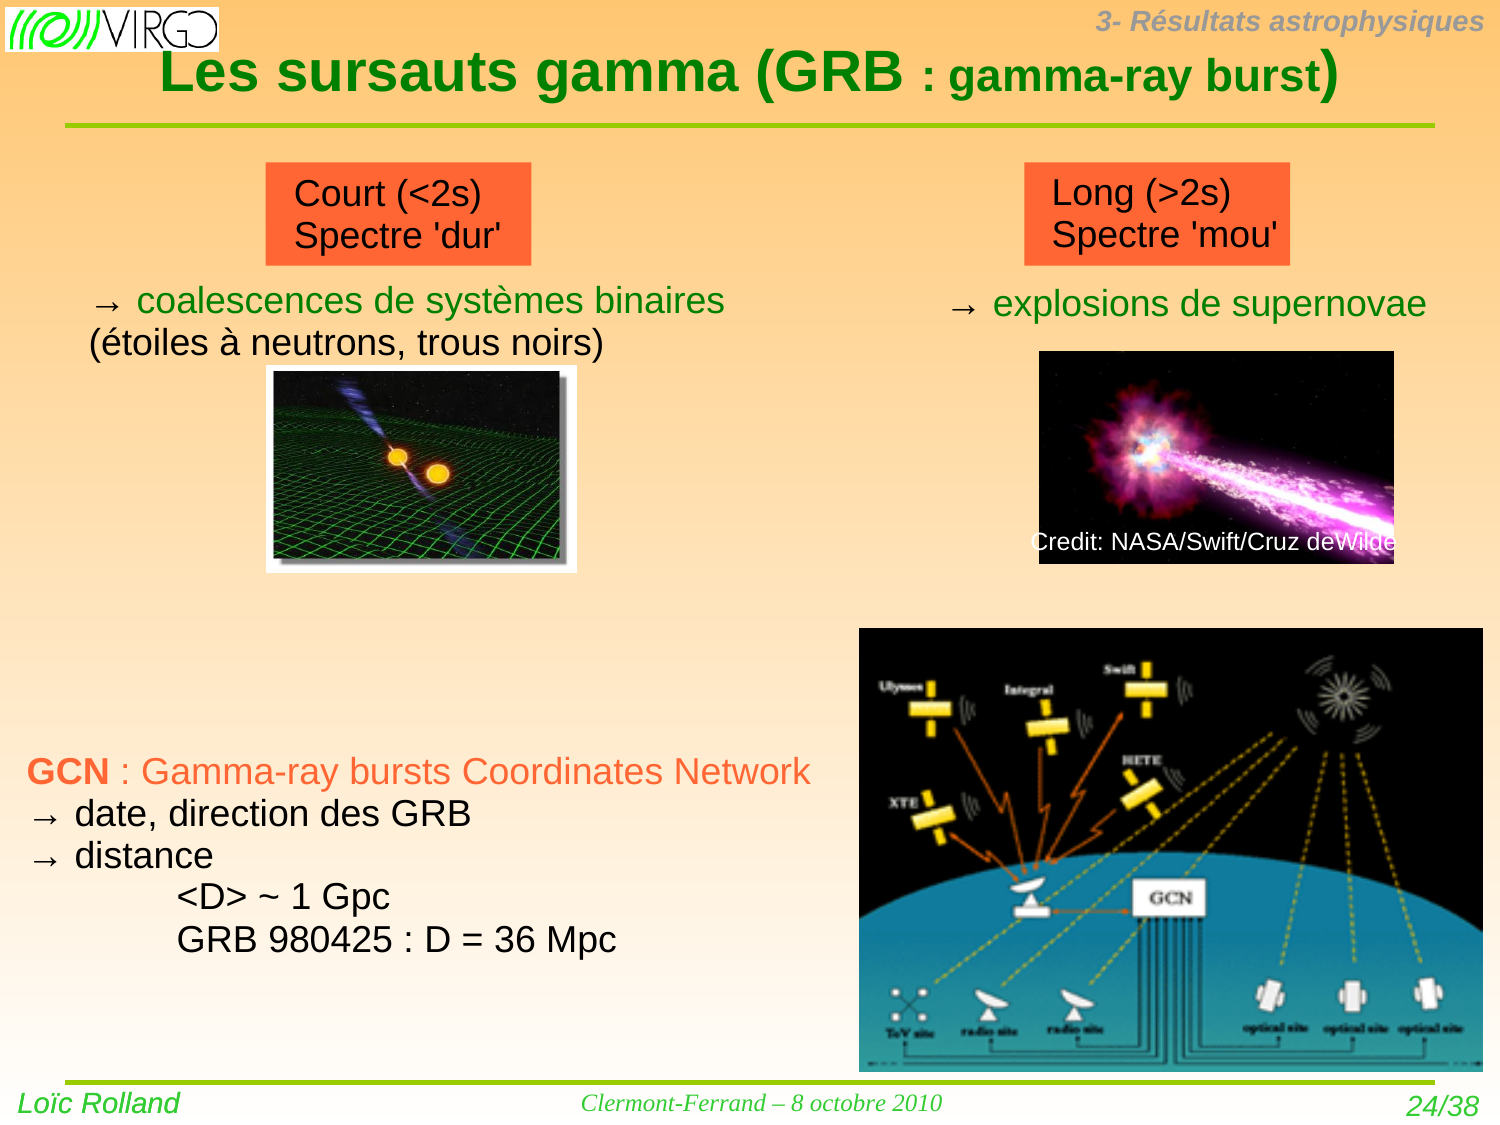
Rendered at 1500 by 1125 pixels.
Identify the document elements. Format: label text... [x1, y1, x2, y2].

picture [266, 365, 577, 573]
picture [5, 7, 219, 52]
title Les sursauts gamma (GRB : gamma-ray burst) [75, 14, 1426, 128]
text_box Court (<2s) Spectre 'dur' [279, 165, 517, 265]
picture [1039, 351, 1394, 520]
text_box GCN : Gamma-ray bursts Coordinates Network → date, direction des GRB → distance <D> ~ 1 Gpc GRB 980425 : D = 36 Mpc [11, 742, 826, 969]
text_box 3- Résultats astrophysiques [1048, 0, 1500, 46]
text_box [265, 162, 532, 266]
text_box [1024, 162, 1291, 266]
text_box → coalescences de systèmes binaires (étoiles à neutrons, trous noirs) [73, 272, 740, 372]
text_box Long (>2s) Spectre 'mou' [1036, 163, 1294, 263]
picture [859, 628, 1483, 1072]
text_box → explosions de supernovae [930, 275, 1442, 333]
text_box Credit: NASA/Swift/Cruz deWilde [1015, 520, 1414, 564]
